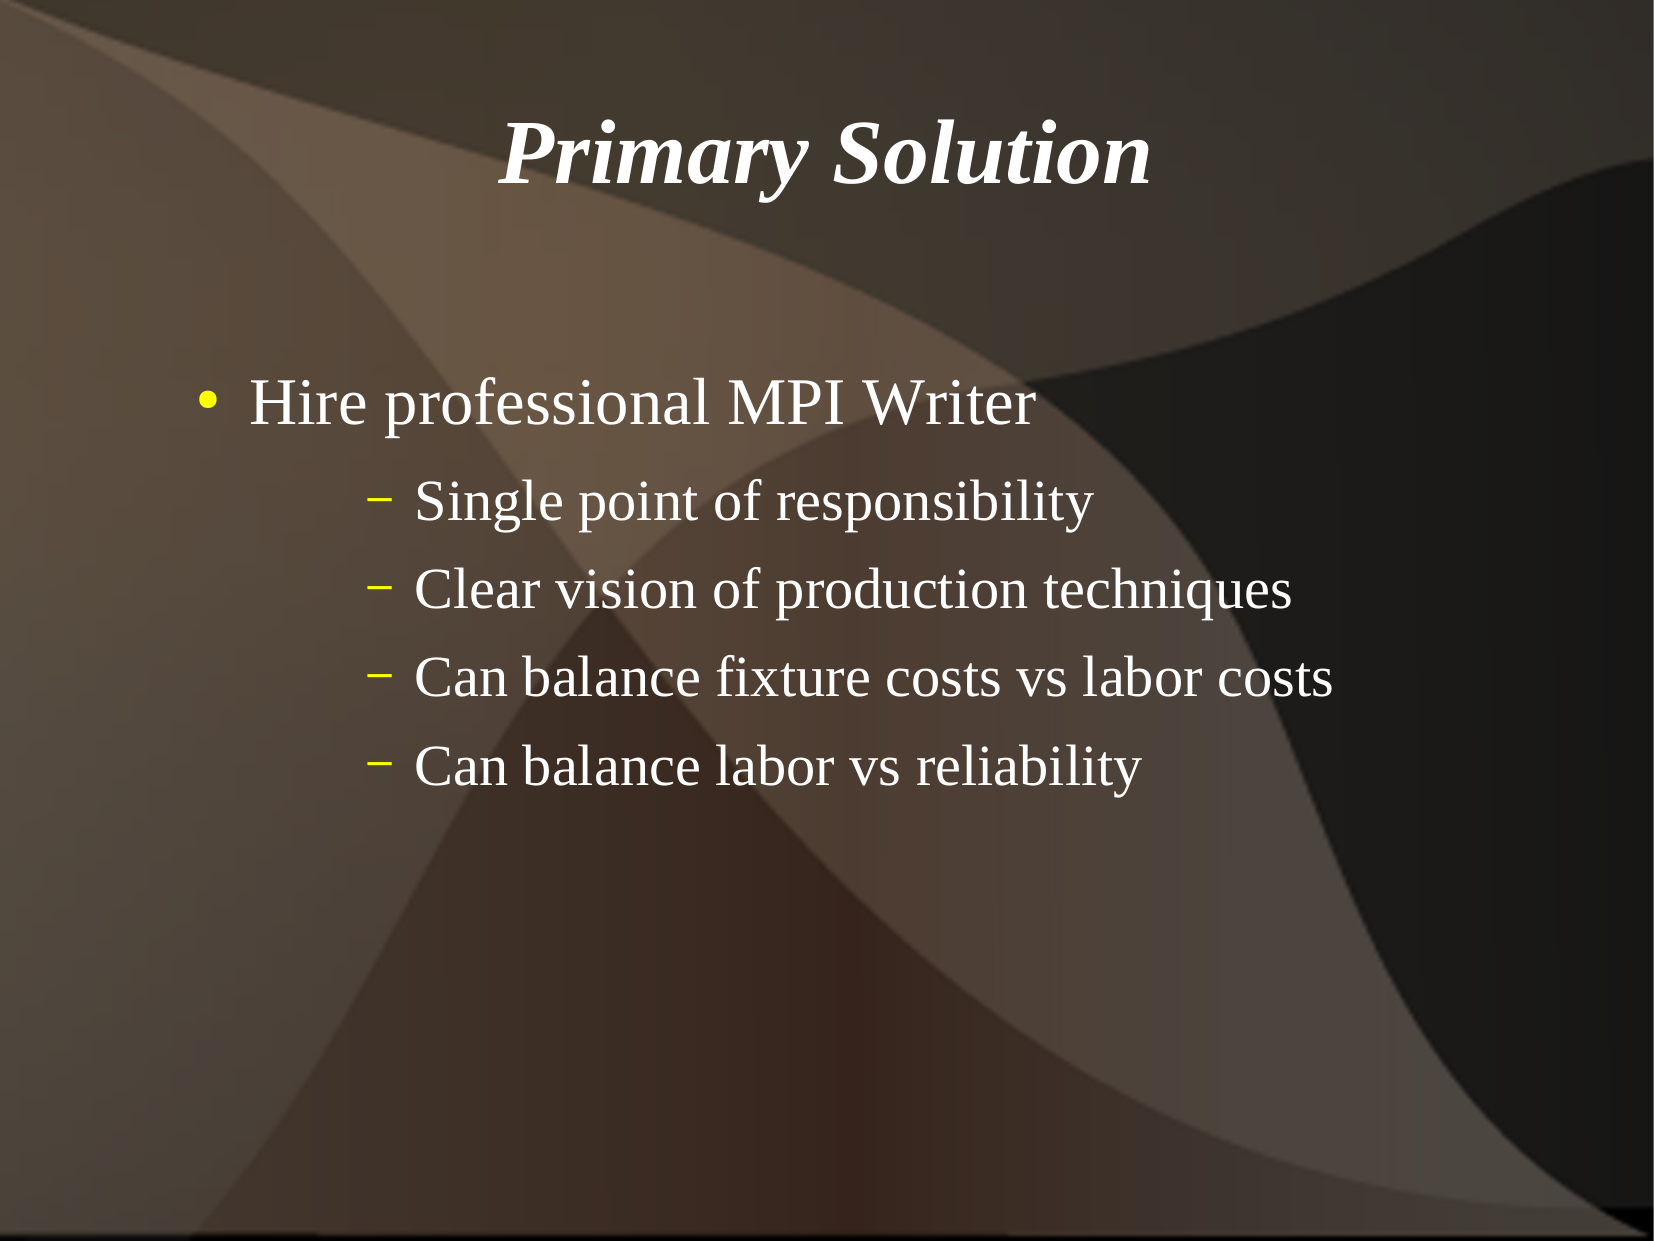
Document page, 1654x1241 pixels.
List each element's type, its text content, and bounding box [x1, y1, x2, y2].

list Hire professional MPI Writer Single point of responsibility Clear vision of production techniques Can balance fixture costs vs labor costs Can balance labor vs reliability [178, 364, 1570, 1147]
title Primary Solution [82, 49, 1571, 257]
picture [0, 0, 1654, 1241]
